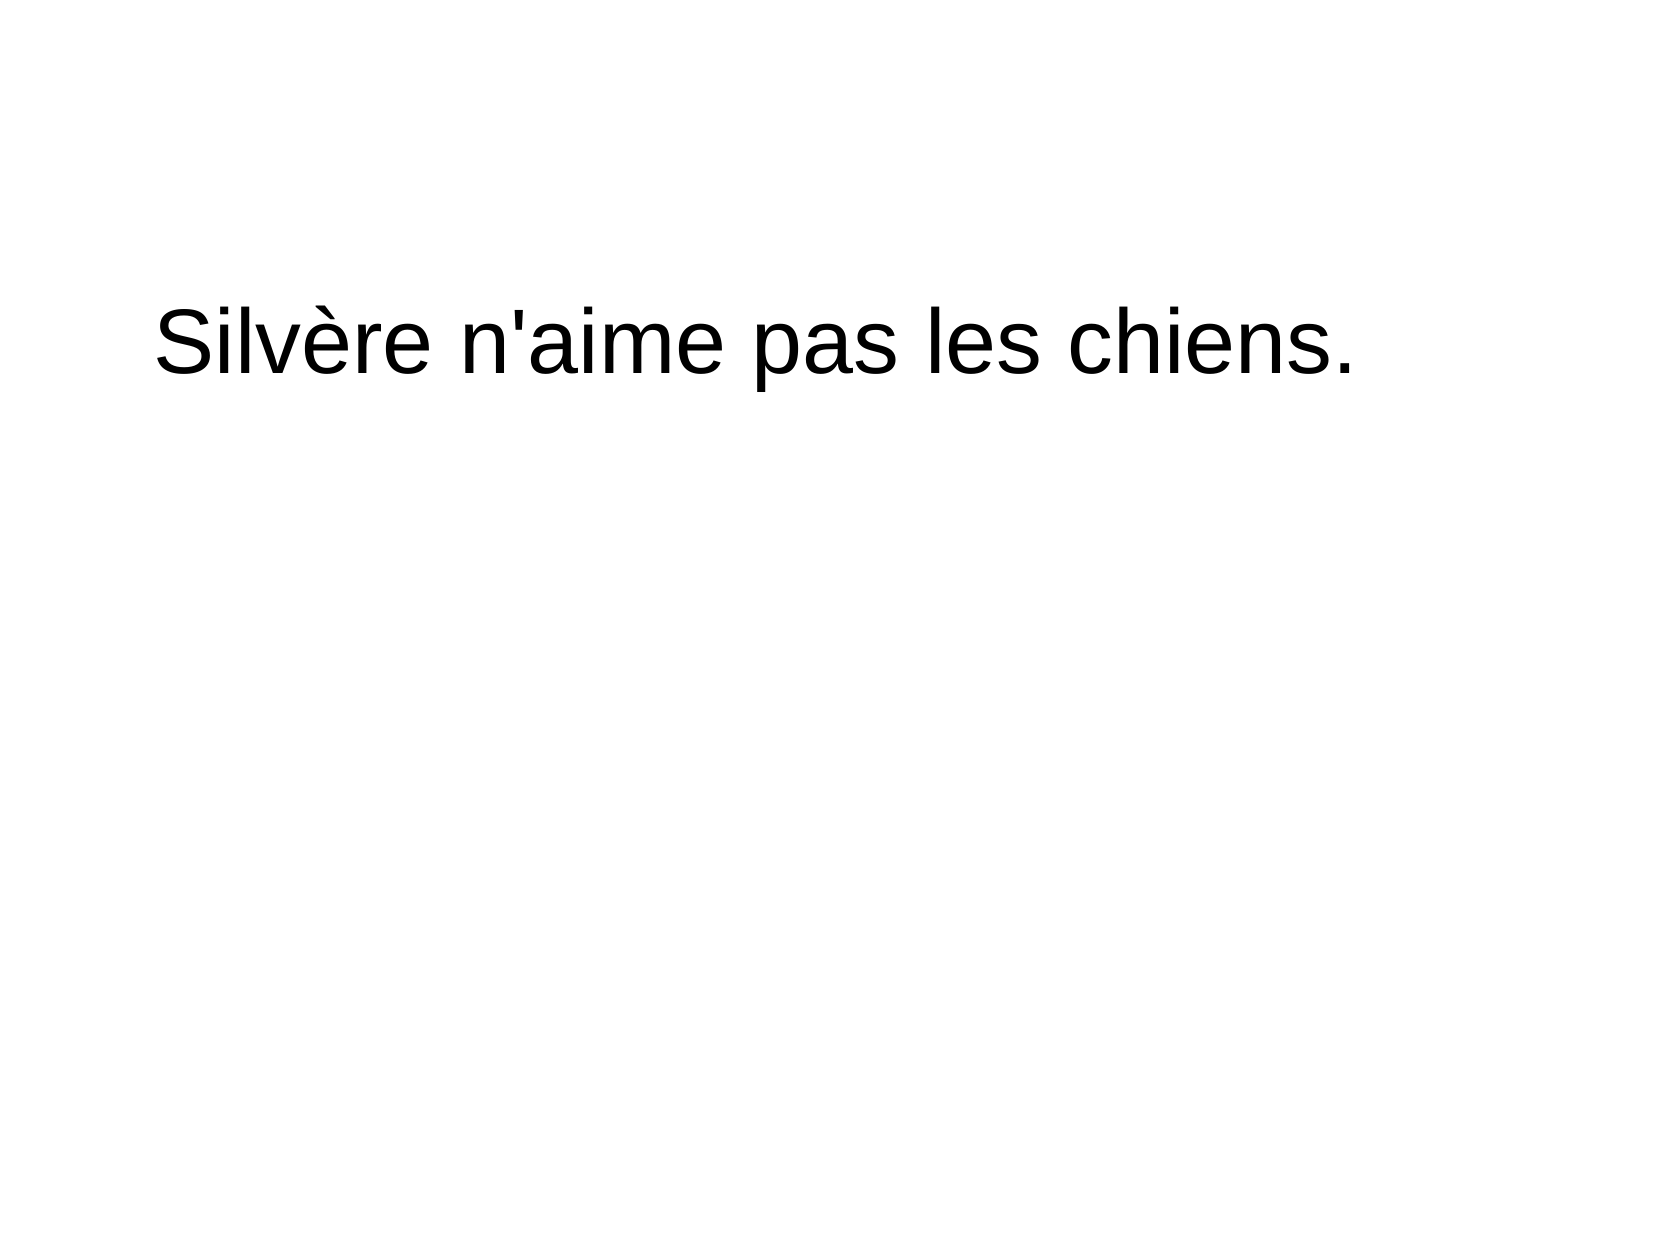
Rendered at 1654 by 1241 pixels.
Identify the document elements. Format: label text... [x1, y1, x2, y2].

list Silvère n'aime pas les chiens. [82, 290, 1571, 1109]
